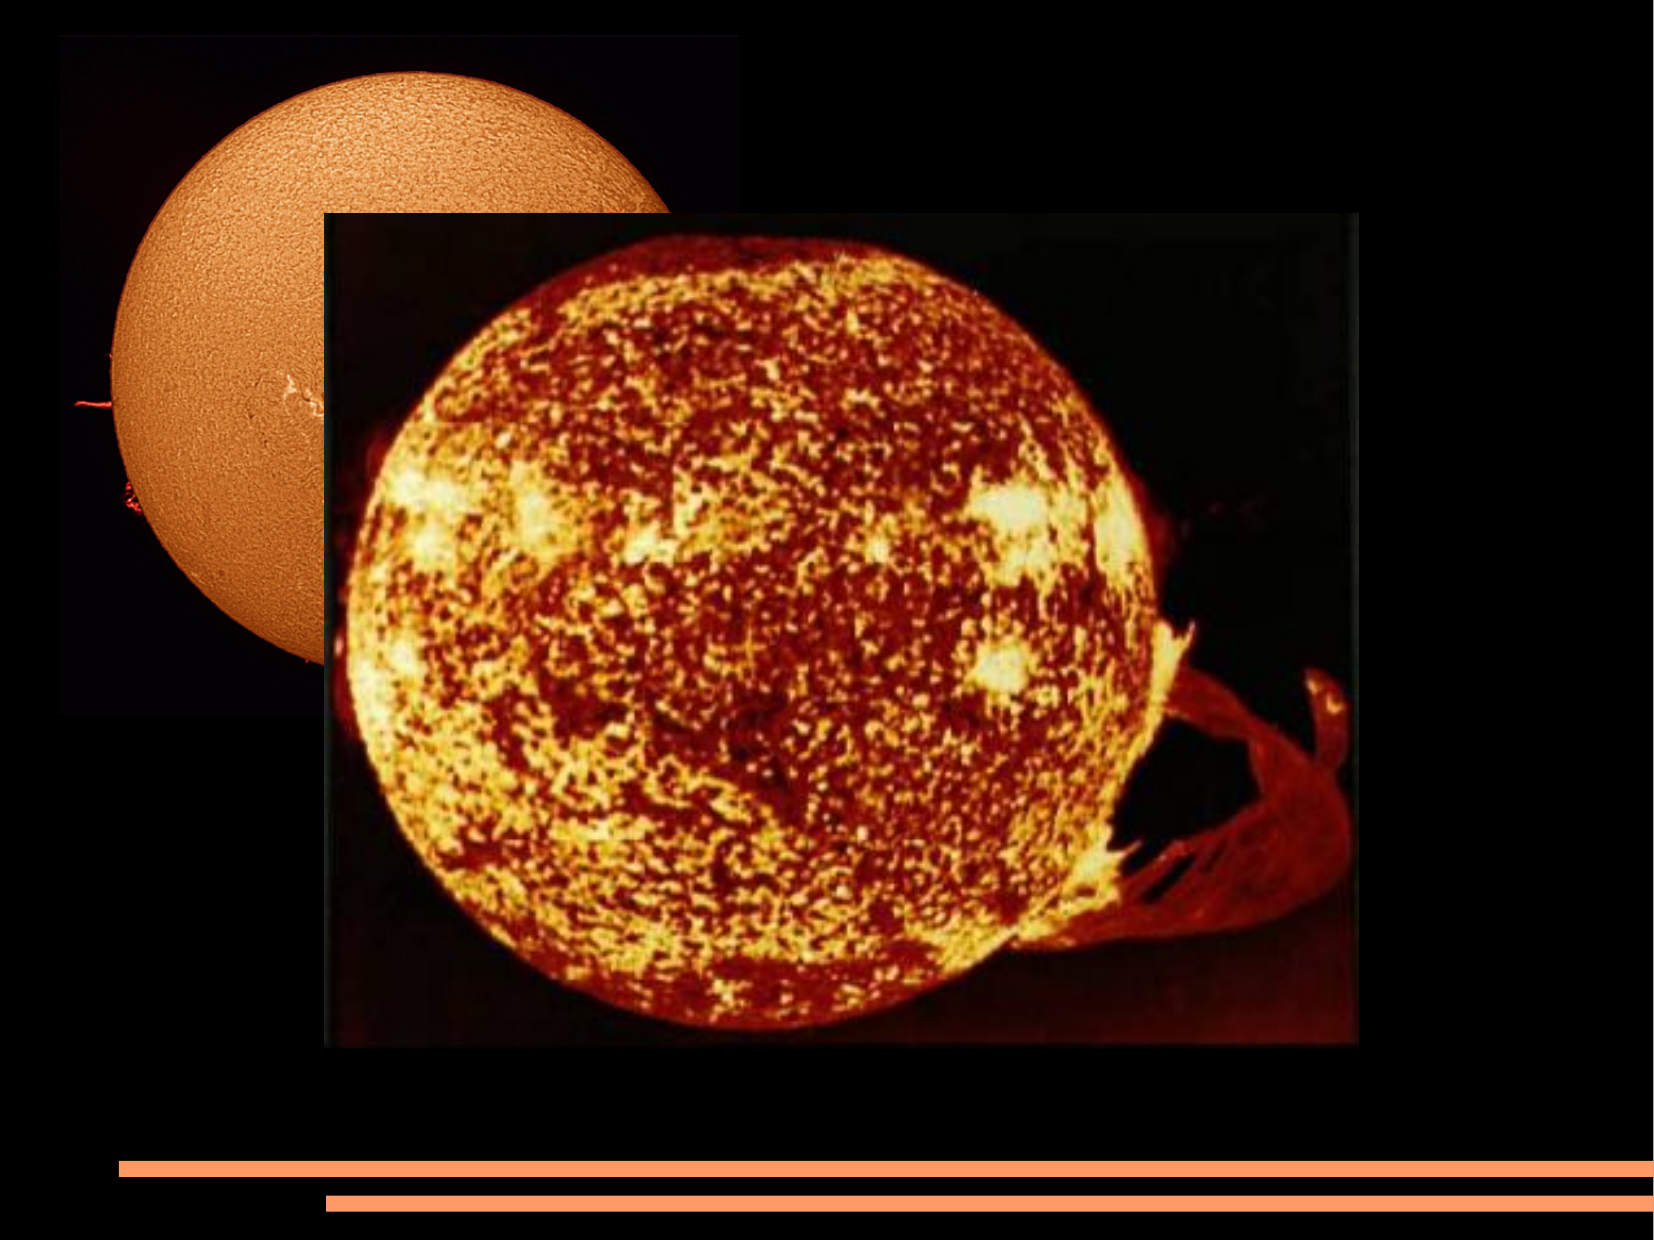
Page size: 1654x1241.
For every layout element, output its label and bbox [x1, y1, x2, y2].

picture [59, 35, 1359, 1048]
